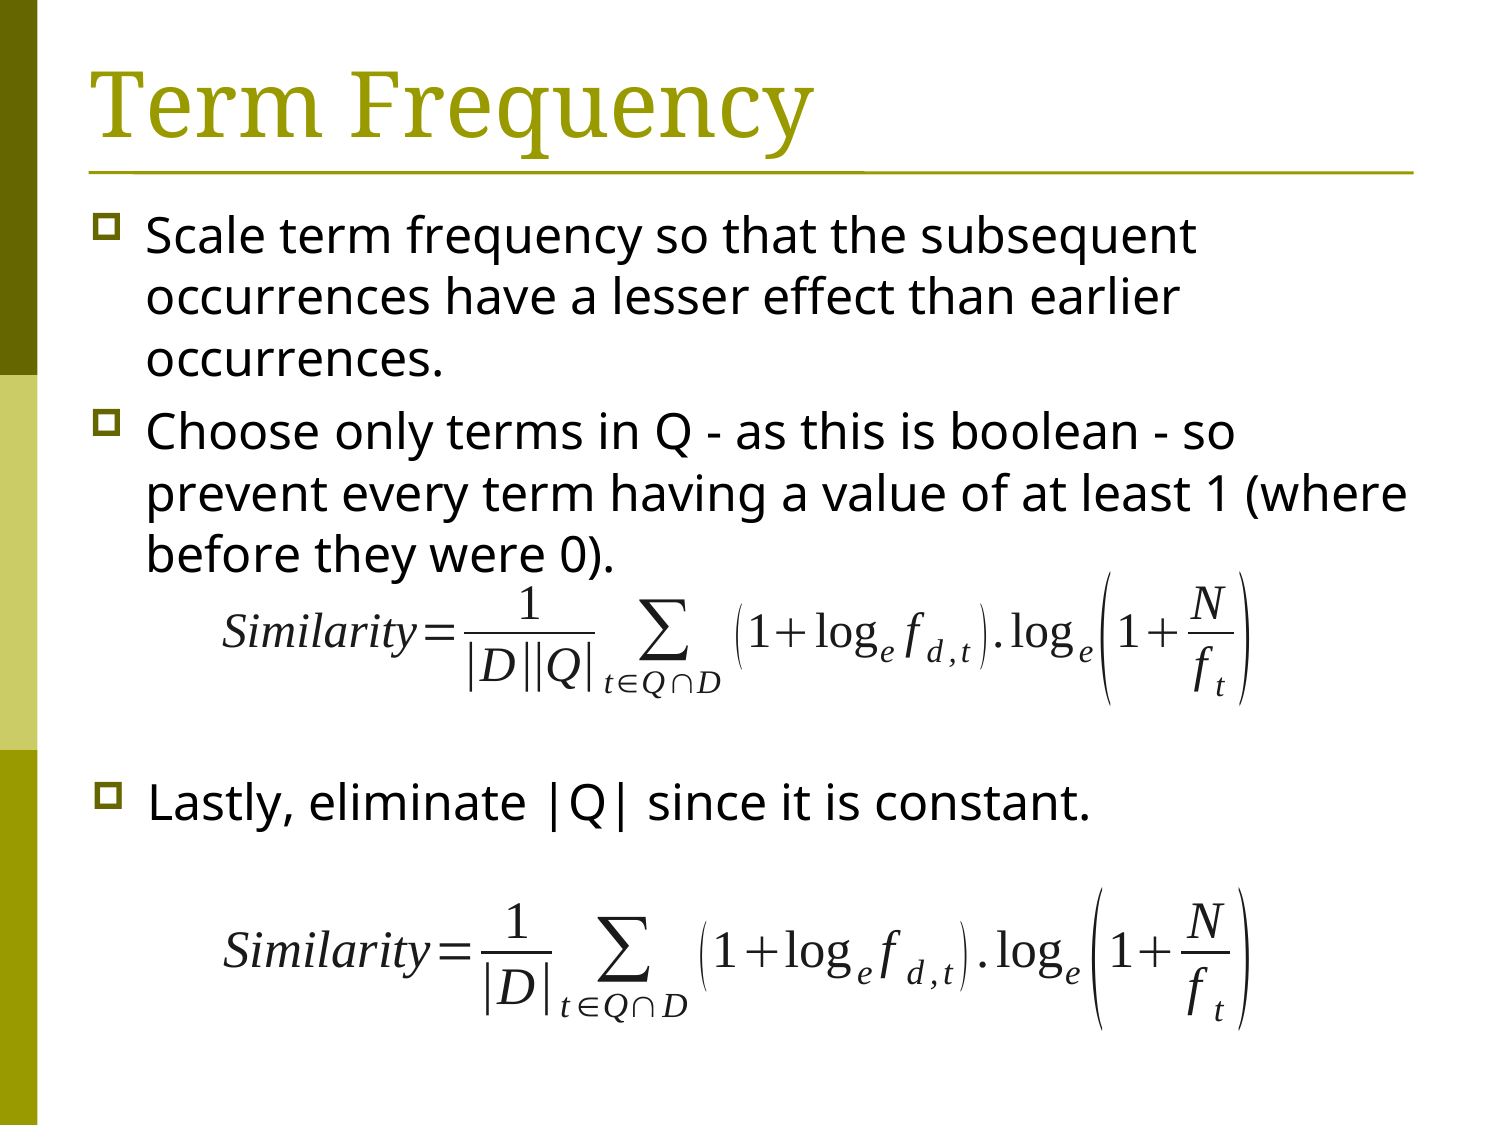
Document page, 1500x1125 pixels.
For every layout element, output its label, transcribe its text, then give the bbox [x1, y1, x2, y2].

text_box Lastly, eliminate |Q| since it is constant. [76, 763, 1449, 858]
list Scale term frequency so that the subsequent occurrences have a lesser effect than earlier occurrences. Choose only terms in Q - as this is boolean - so prevent every term having a value of at least 1 (where before they were 0). [75, 196, 1447, 551]
chart [206, 563, 1270, 709]
chart [206, 878, 1270, 1034]
title Term Frequency [75, 45, 1426, 173]
